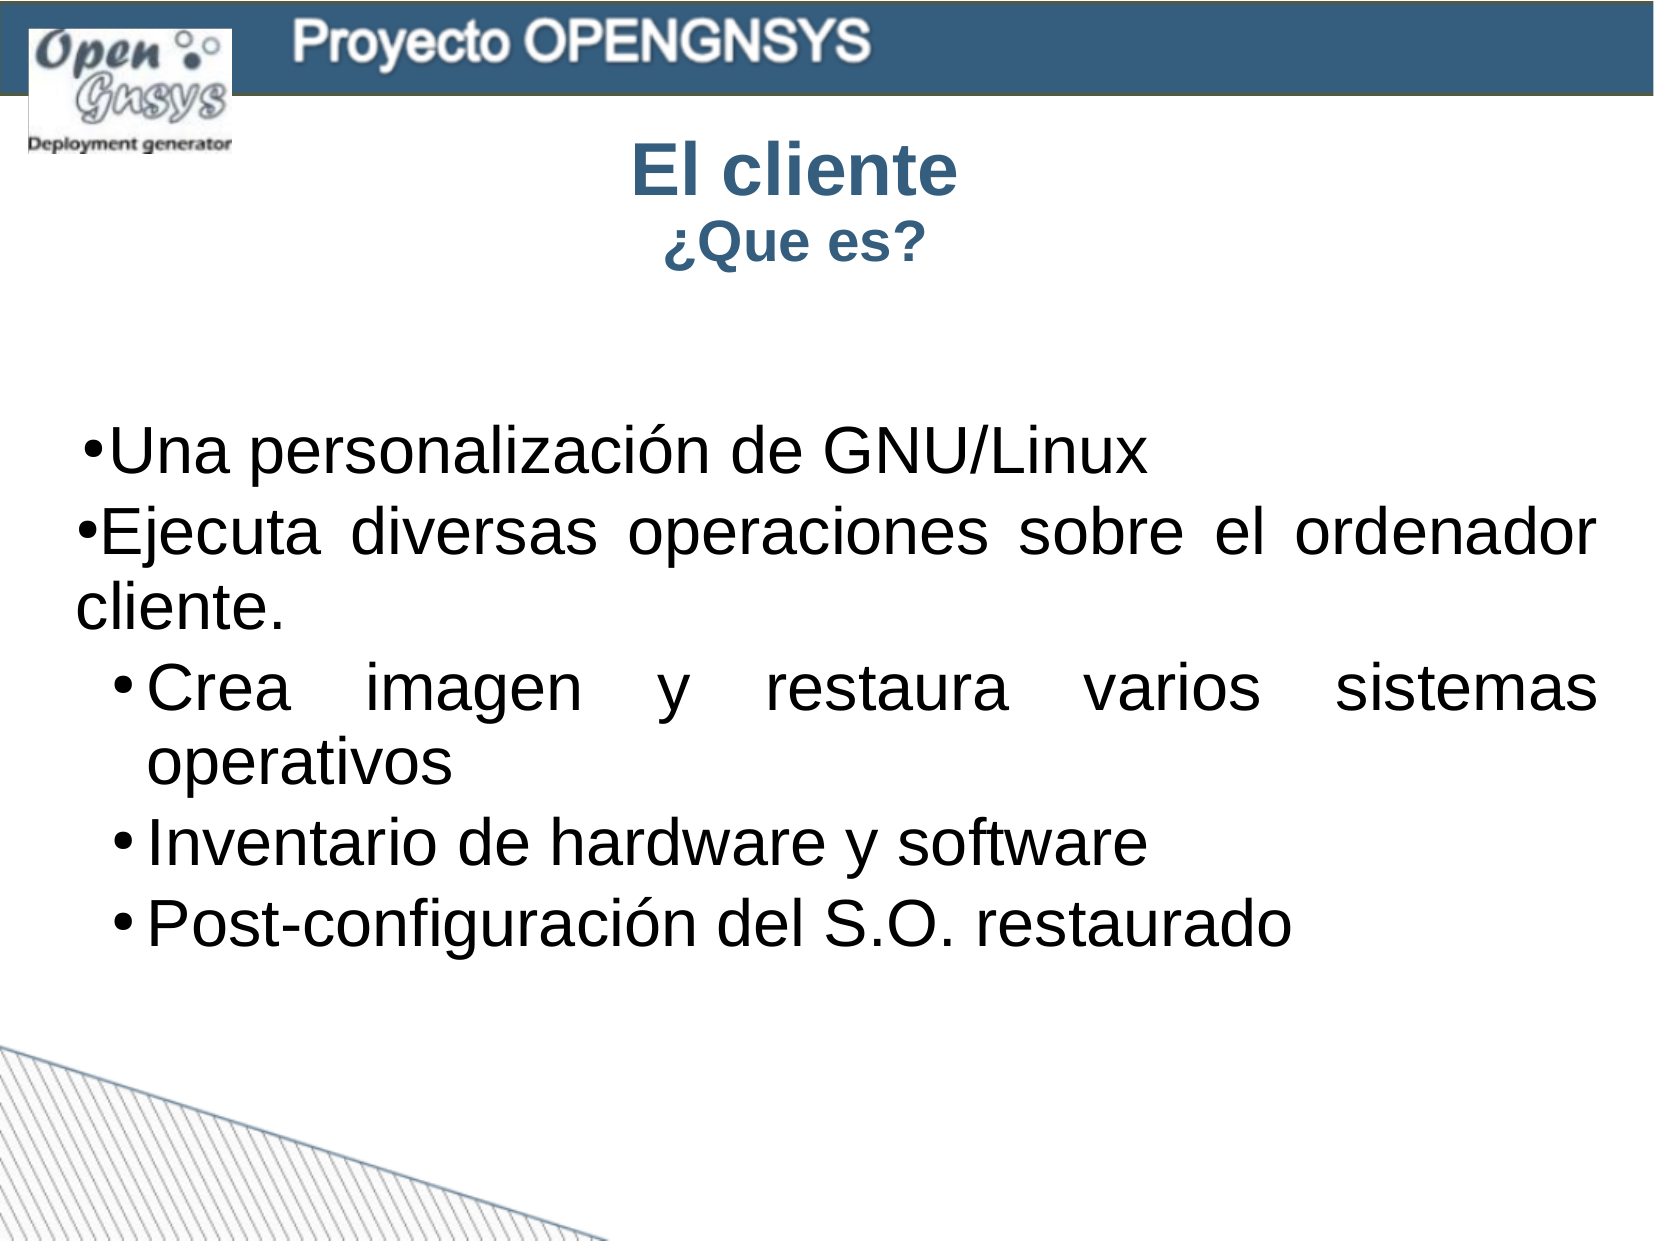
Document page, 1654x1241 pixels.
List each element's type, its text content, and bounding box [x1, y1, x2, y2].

subtitle Una personalización de GNU/Linux Ejecuta diversas operaciones sobre el ordenador cliente. Crea imagen y restaura varios sistemas operativos Inventario de hardware y software Post-configuración del S.O. restaurado [64, 413, 1600, 1148]
text_box El cliente ¿Que es? [47, 131, 1544, 274]
picture [0, 0, 1654, 1241]
